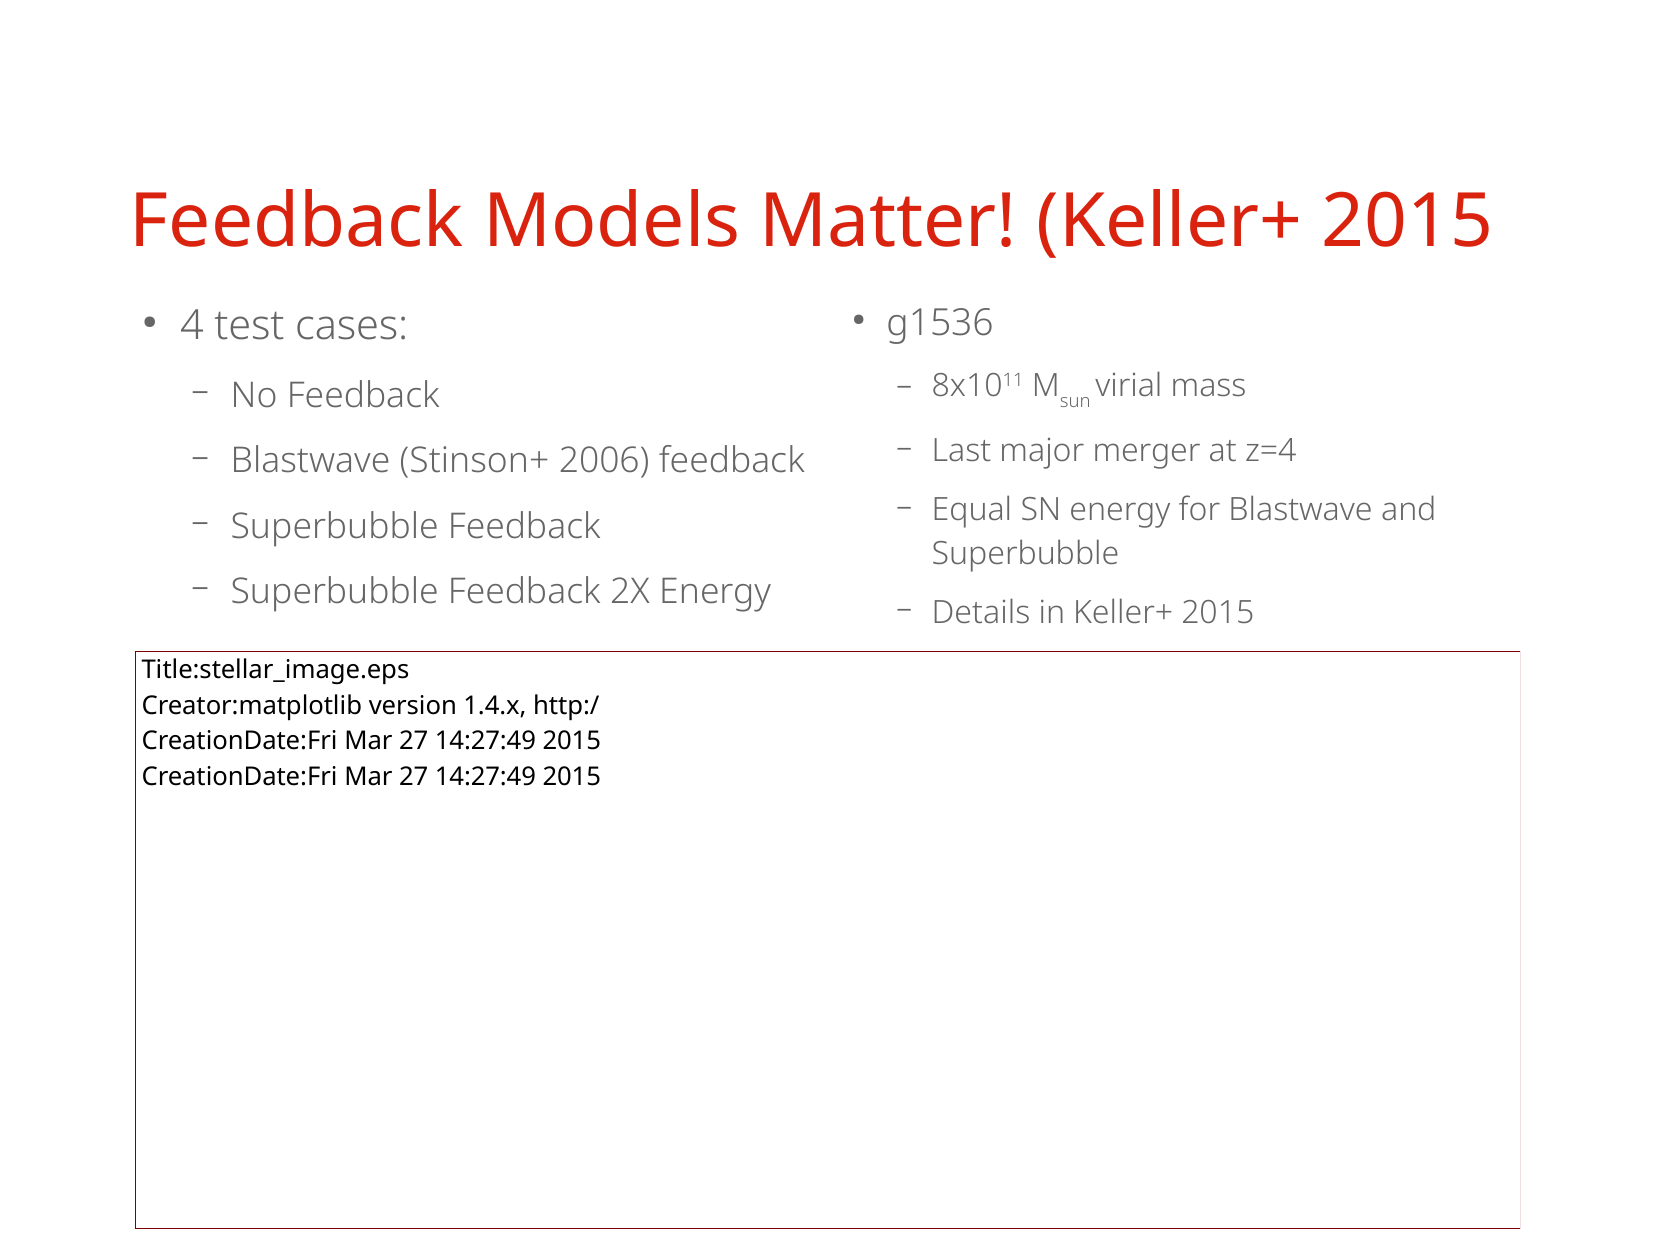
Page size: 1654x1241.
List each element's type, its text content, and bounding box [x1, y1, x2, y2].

picture [133, 649, 1521, 1229]
title Feedback Models Matter! (Keller+ 2015 [129, 129, 1630, 305]
list 4 test cases: No Feedback Blastwave (Stinson+ 2006) feedback Superbubble Feedback Superbubble Feedback 2X Energy [129, 295, 808, 636]
list g1536 8x1011 Msun virial mass Last major merger at z=4 Equal SN energy for Blastwave and Superbubble Details in Keller+ 2015 [841, 295, 1519, 636]
